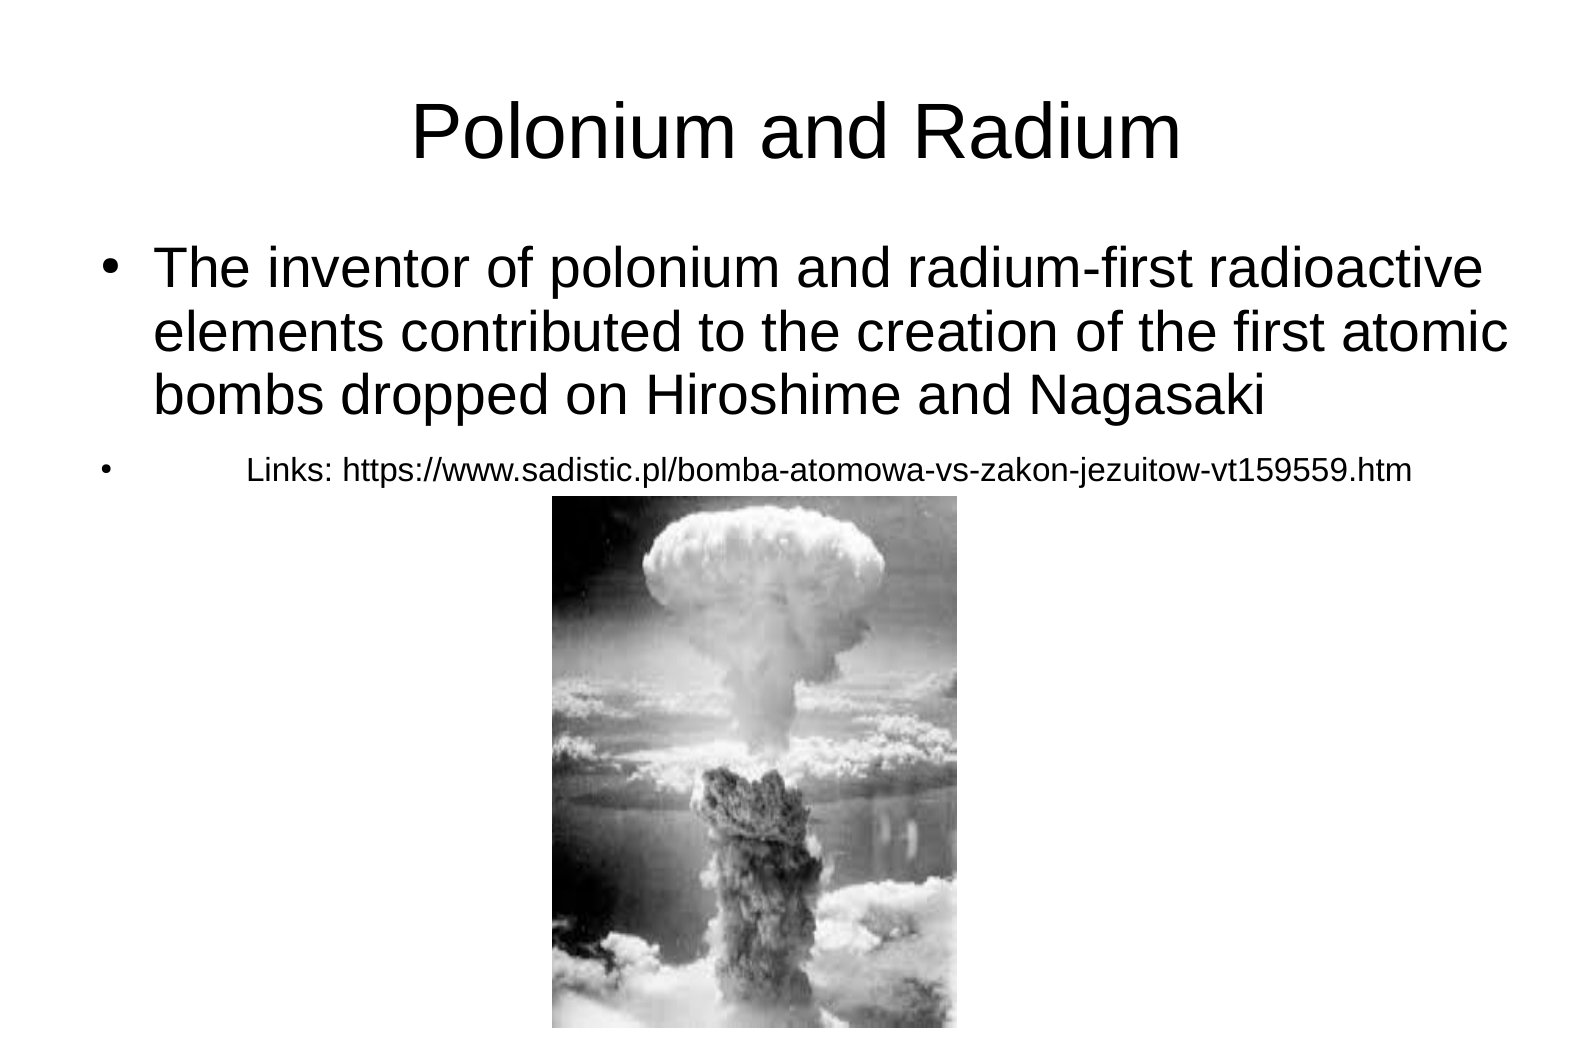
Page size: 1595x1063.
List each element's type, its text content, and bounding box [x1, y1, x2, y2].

title Polonium and Radium [79, 42, 1515, 220]
picture [552, 496, 958, 1028]
list The inventor of polonium and radium-first radioactive elements contributed to the creation of the first atomic bombs dropped on Hiroshime and Nagasaki Links: https://www.sadistic.pl/bomba-atomowa-vs-zakon-jezuitow-vt159559.htm [82, 236, 1518, 938]
